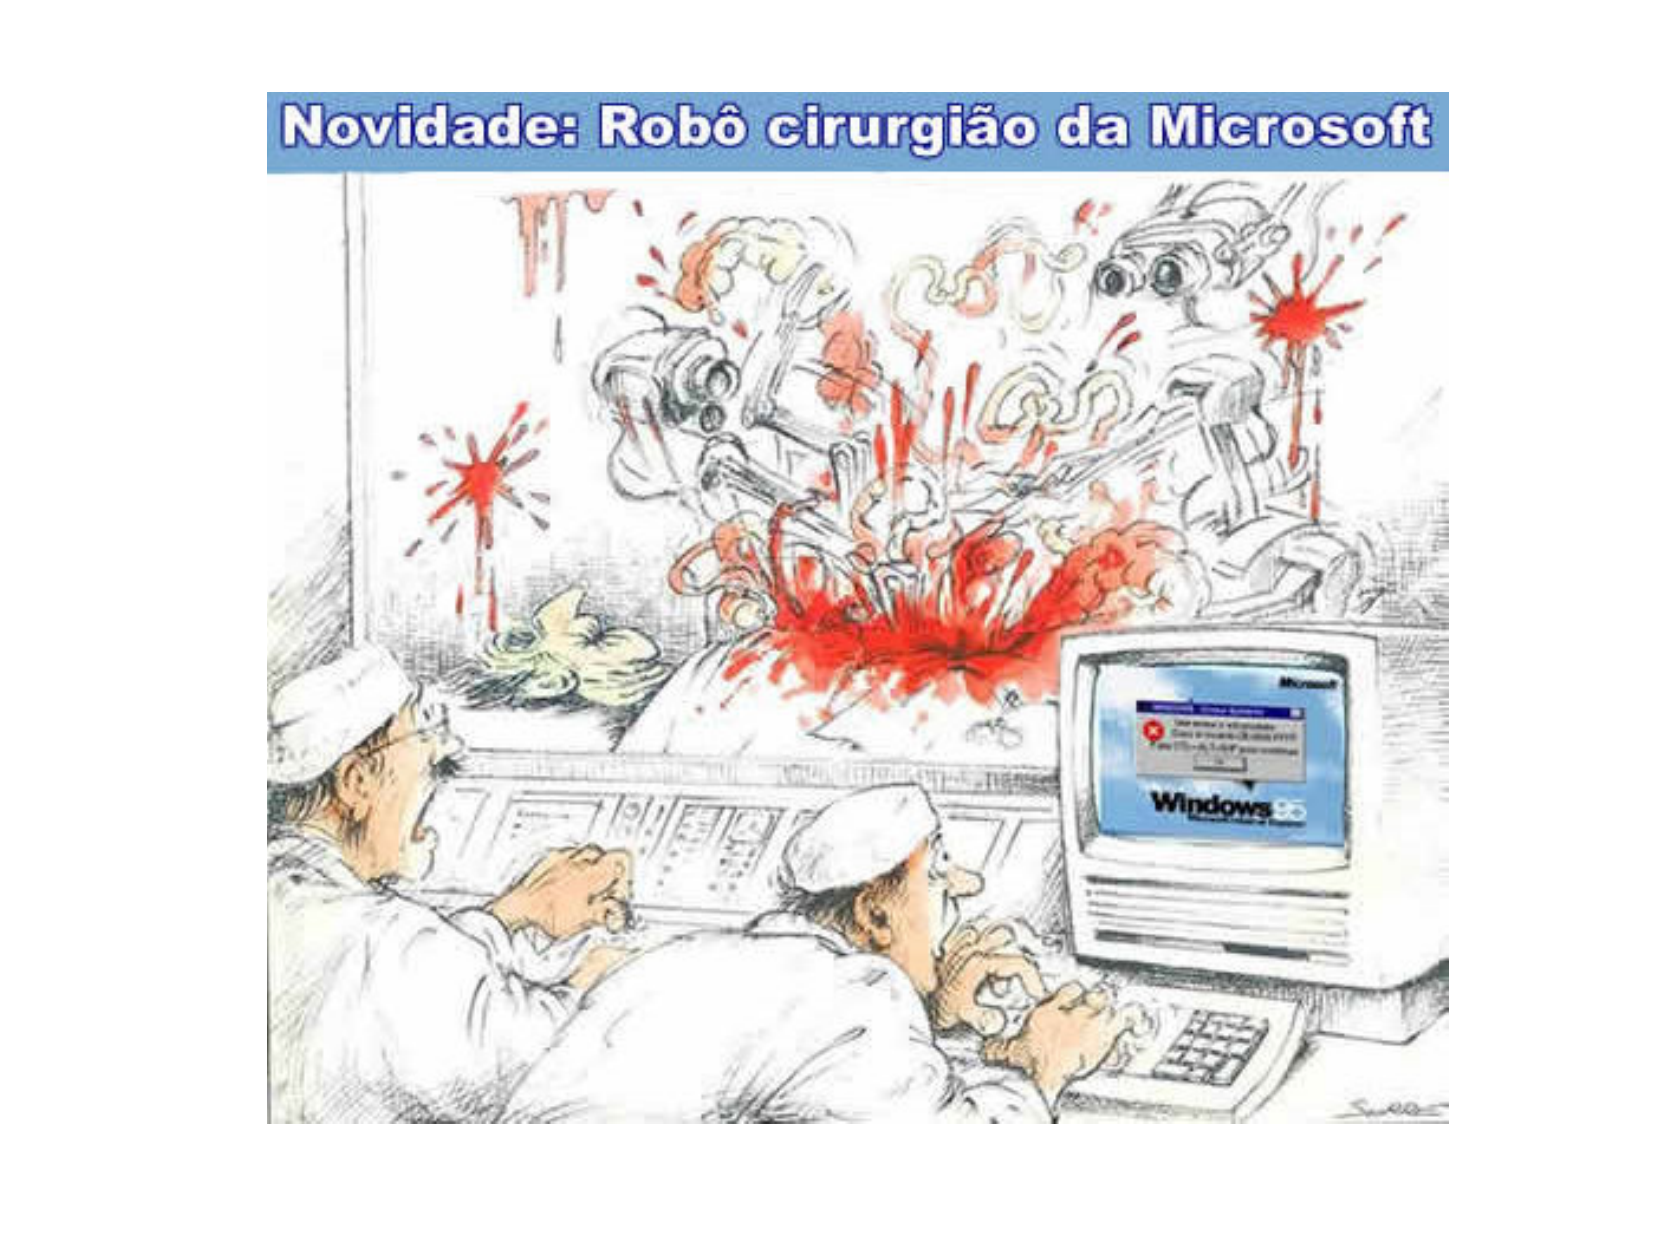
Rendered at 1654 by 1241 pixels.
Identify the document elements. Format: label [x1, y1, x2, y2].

picture [267, 92, 1449, 1124]
